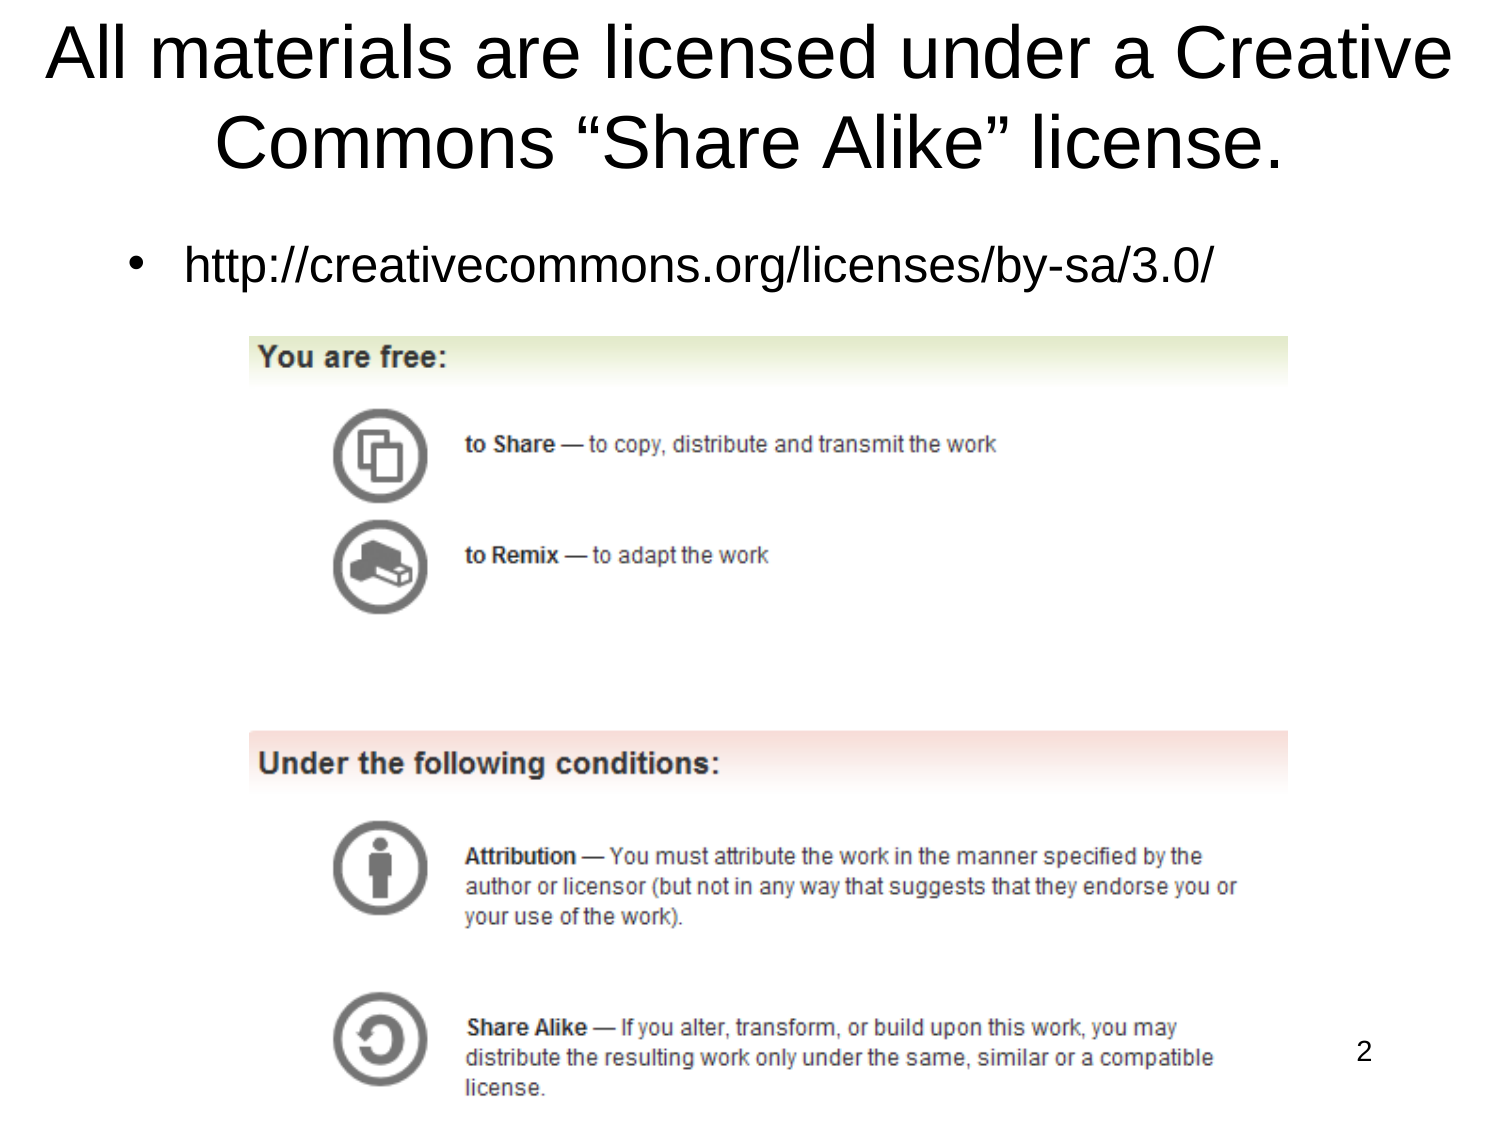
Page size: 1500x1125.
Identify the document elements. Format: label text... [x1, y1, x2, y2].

text_box <number> [1288, 1025, 1388, 1101]
list http://creativecommons.org/licenses/by-sa/3.0/ [112, 224, 1388, 901]
title All materials are licensed under a Creative Commons “Share Alike” license. [0, 0, 1500, 192]
picture [249, 336, 1288, 1113]
